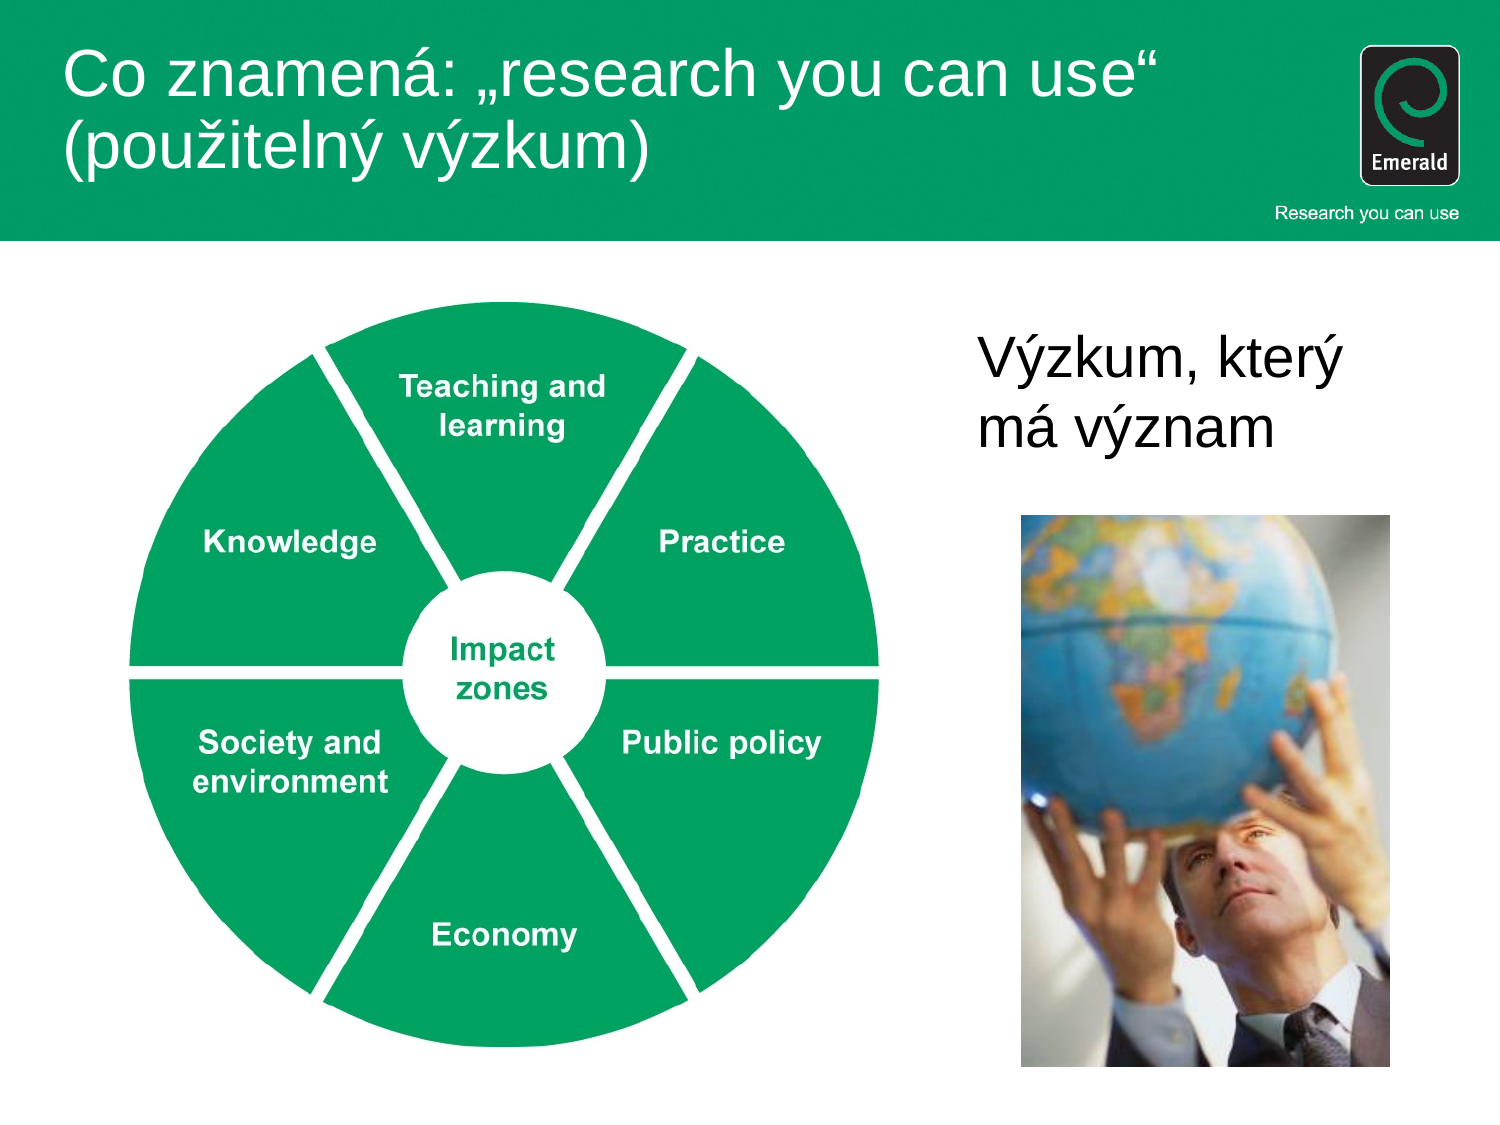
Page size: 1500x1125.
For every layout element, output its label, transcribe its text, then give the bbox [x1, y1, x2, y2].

picture [88, 302, 916, 1047]
title Co znamená: „research you can use“ (použitelný výzkum) [62, 38, 1250, 220]
picture [1021, 515, 1390, 1067]
text_box Výzkum, který má význam [962, 311, 1424, 468]
